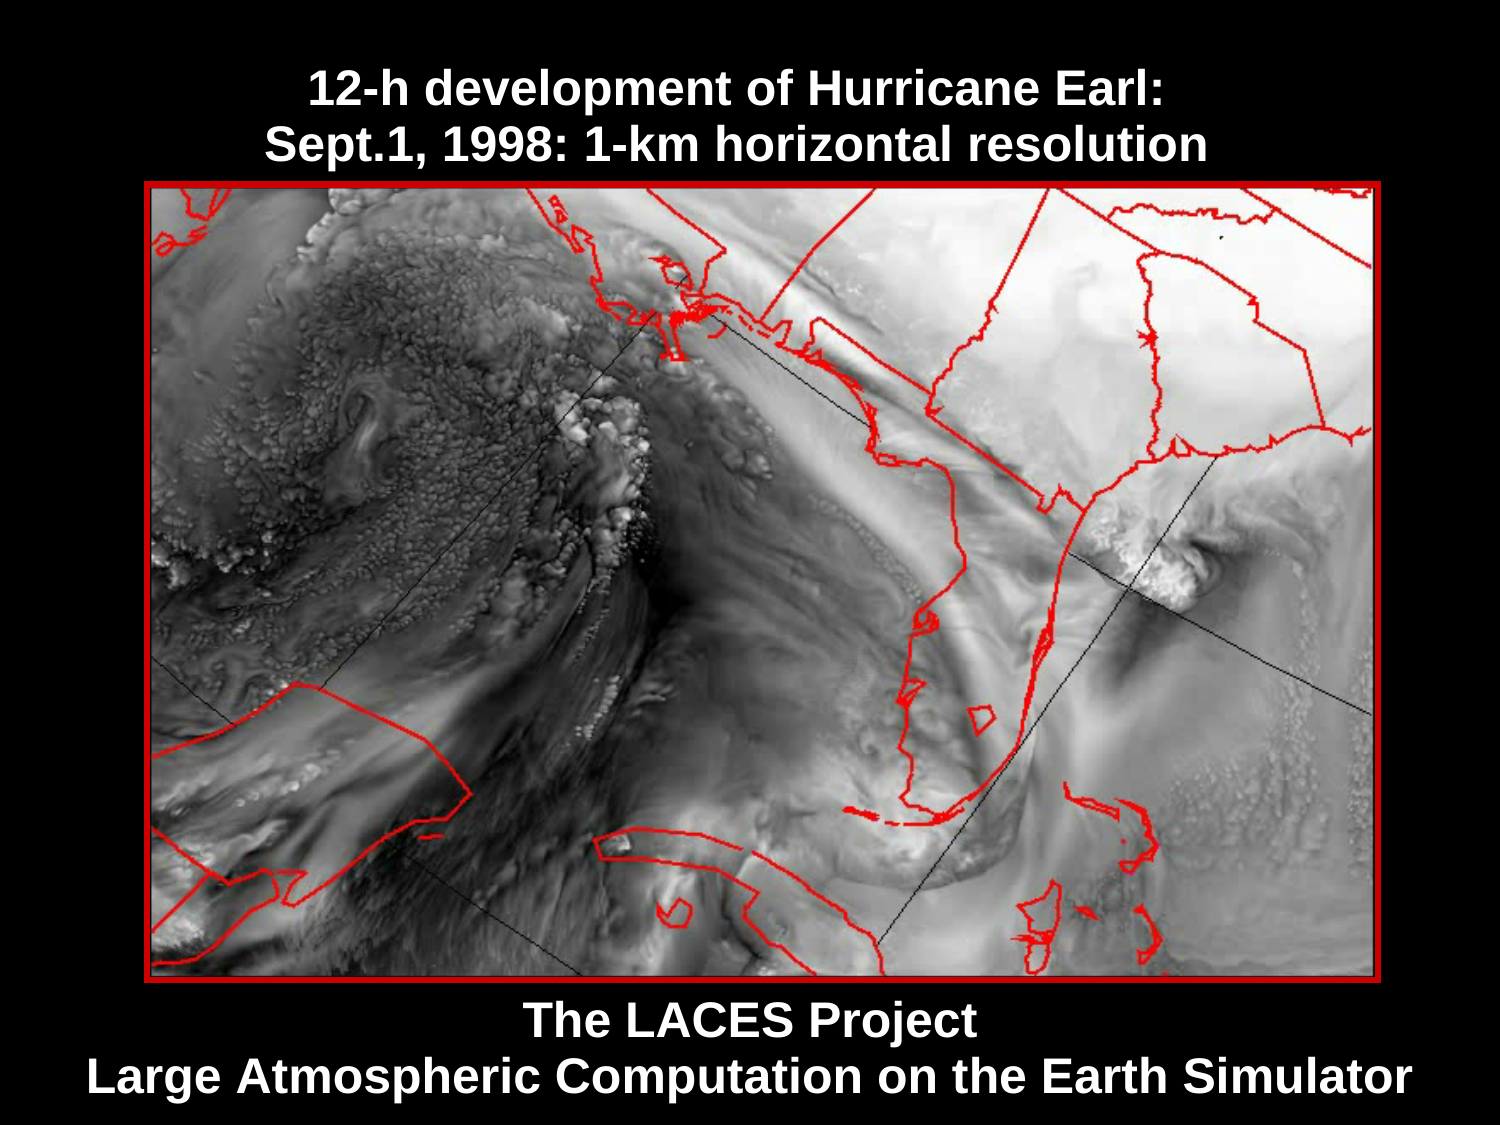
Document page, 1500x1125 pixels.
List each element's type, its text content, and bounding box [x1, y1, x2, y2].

text_box 12-h development of Hurricane Earl: Sept.1, 1998: 1-km horizontal resolution [49, 52, 1438, 180]
text_box The LACES Project Large Atmospheric Computation on the Earth Simulator [0, 984, 1500, 1125]
picture [150, 187, 1375, 978]
